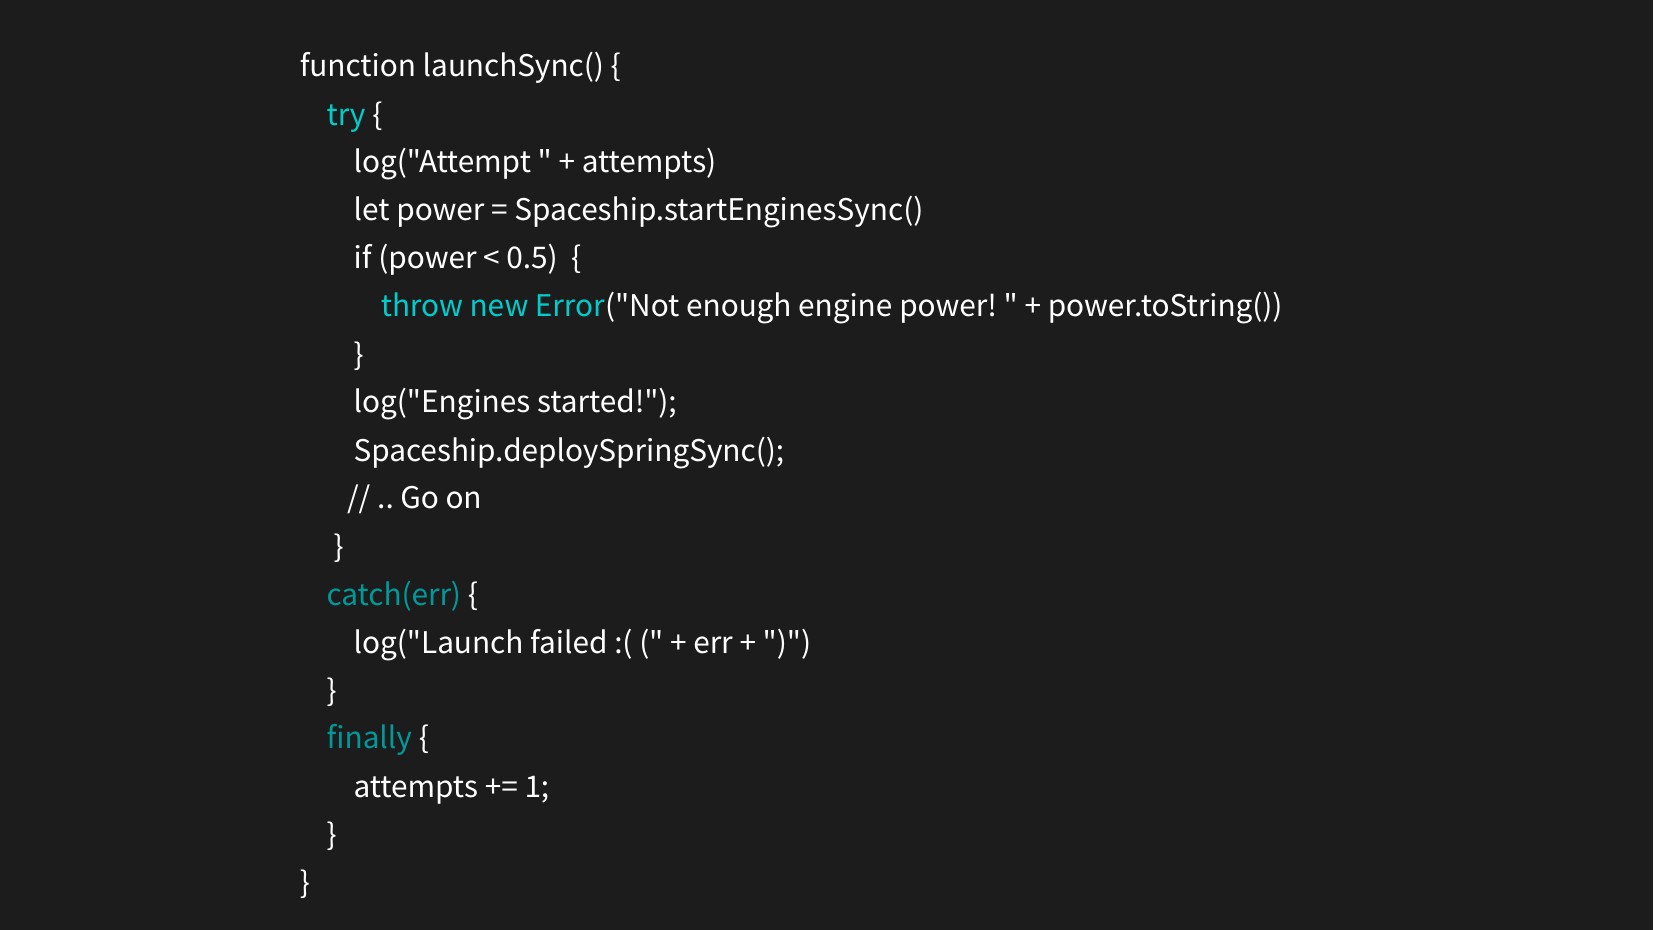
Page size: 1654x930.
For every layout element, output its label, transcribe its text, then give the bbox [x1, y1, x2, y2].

text_box function launchSync() { try { log("Attempt " + attempts) let power = Spaceship.startEnginesSync() if (power < 0.5) { throw new Error("Not enough engine power! " + power.toString()) } log("Engines started!"); Spaceship.deploySpringSync(); // .. Go on } catch(err) { log("Launch failed :( (" + err + ")") } finally { attempts += 1; } } [285, 30, 1456, 930]
